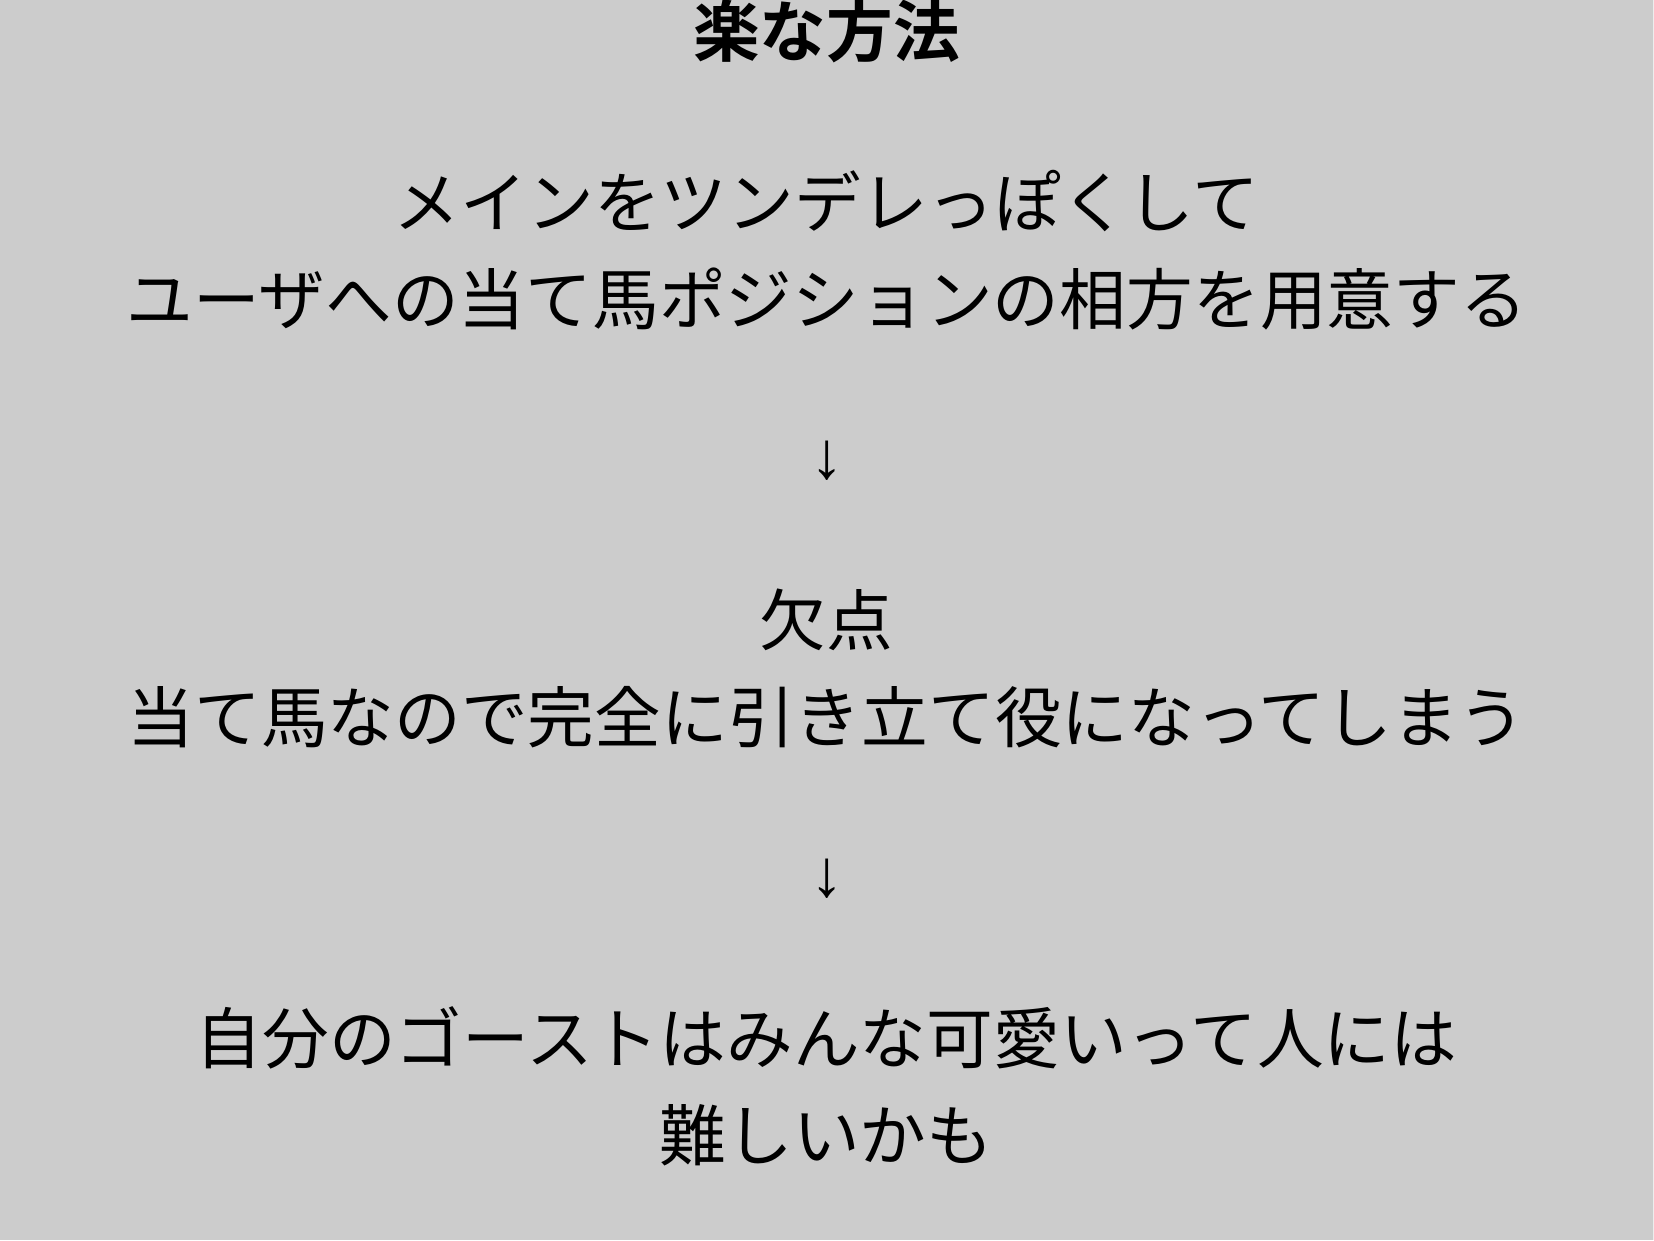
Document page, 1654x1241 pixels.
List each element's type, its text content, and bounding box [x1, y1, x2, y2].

subtitle 楽な方法 メインをツンデレっぽくして ユーザへの当て馬ポジションの相方を用意する ↓ 欠点 当て馬なので完全に引き立て役になってしまう ↓ 自分のゴーストはみんな可愛いって人には 難しいかも [82, 56, 1571, 1102]
